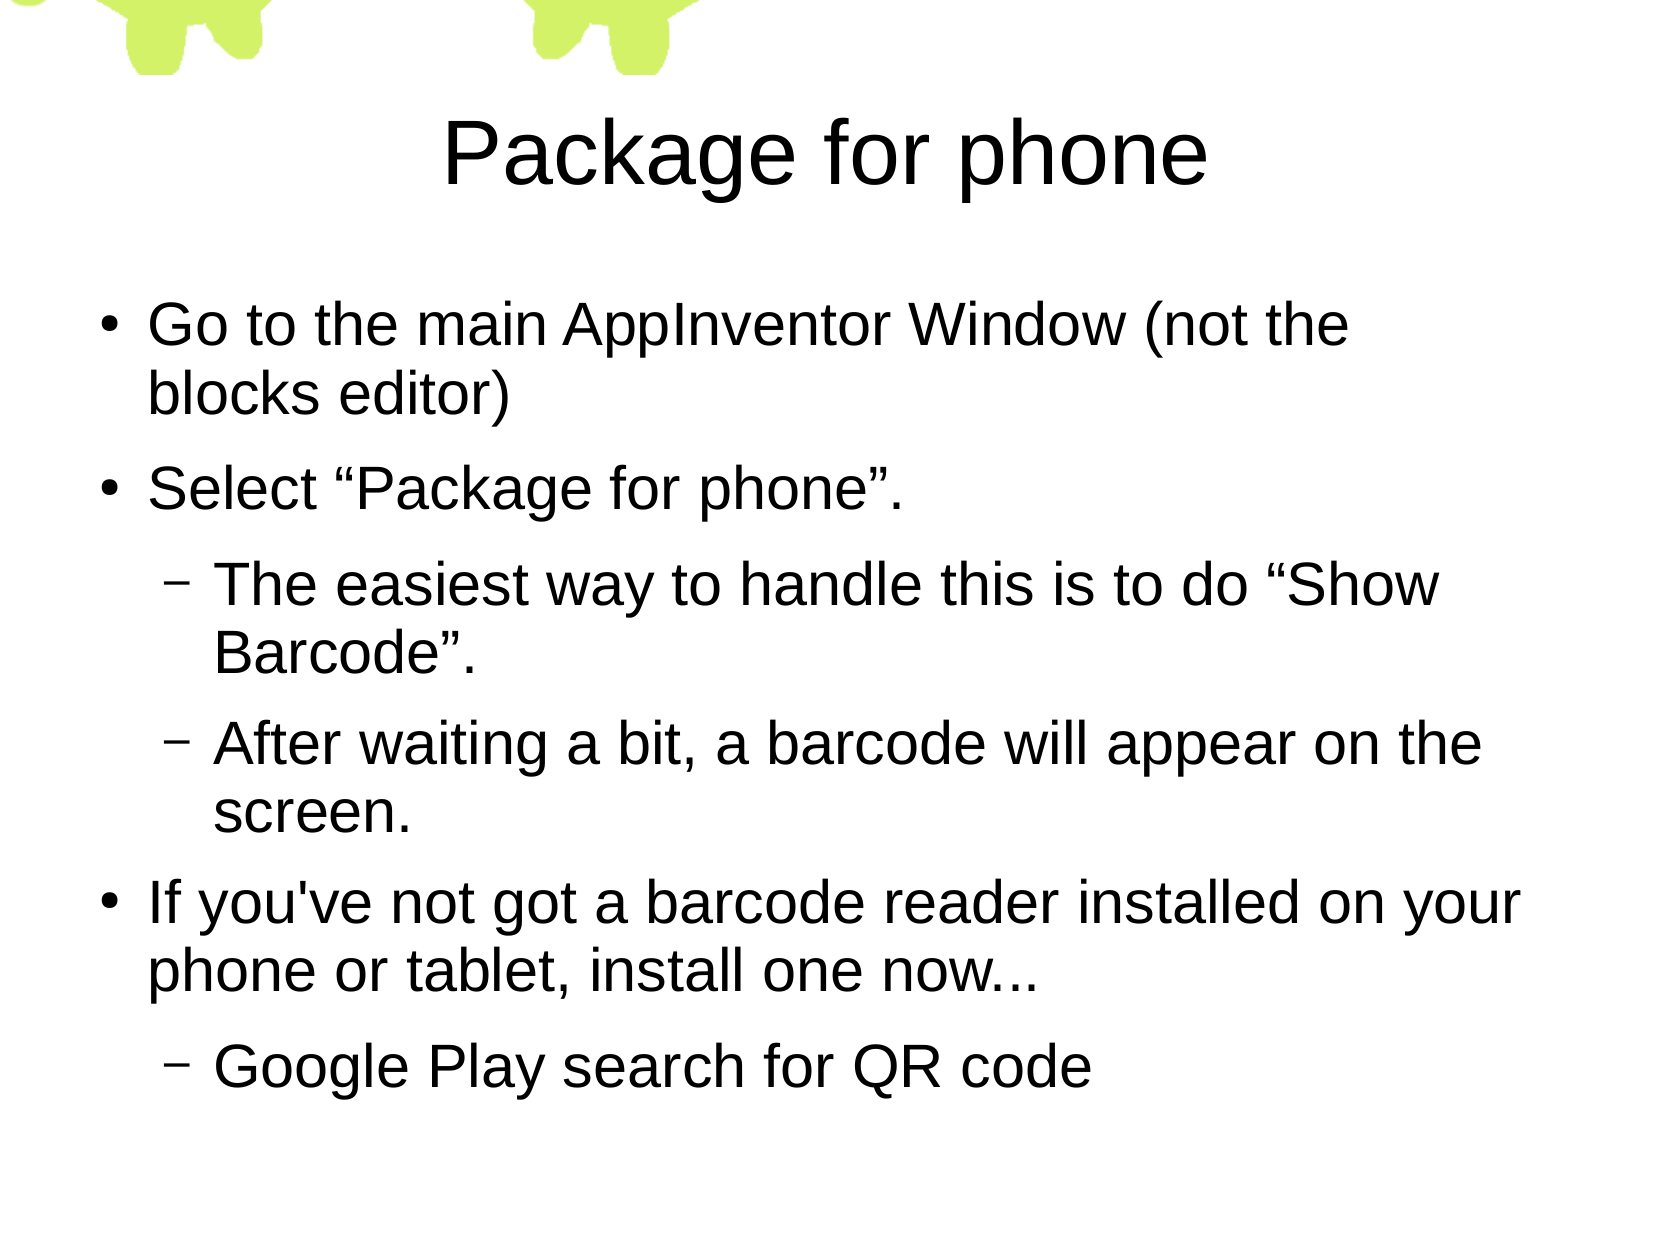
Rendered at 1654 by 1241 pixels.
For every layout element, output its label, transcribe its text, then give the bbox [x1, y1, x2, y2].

list Go to the main AppInventor Window (not the blocks editor) Select “Package for phone”. The easiest way to handle this is to do “Show Barcode”. After waiting a bit, a barcode will appear on the screen. If you've not got a barcode reader installed on your phone or tablet, install one now... Google Play search for QR code [82, 290, 1538, 1111]
picture [0, 0, 826, 76]
title Package for phone [82, 49, 1571, 257]
